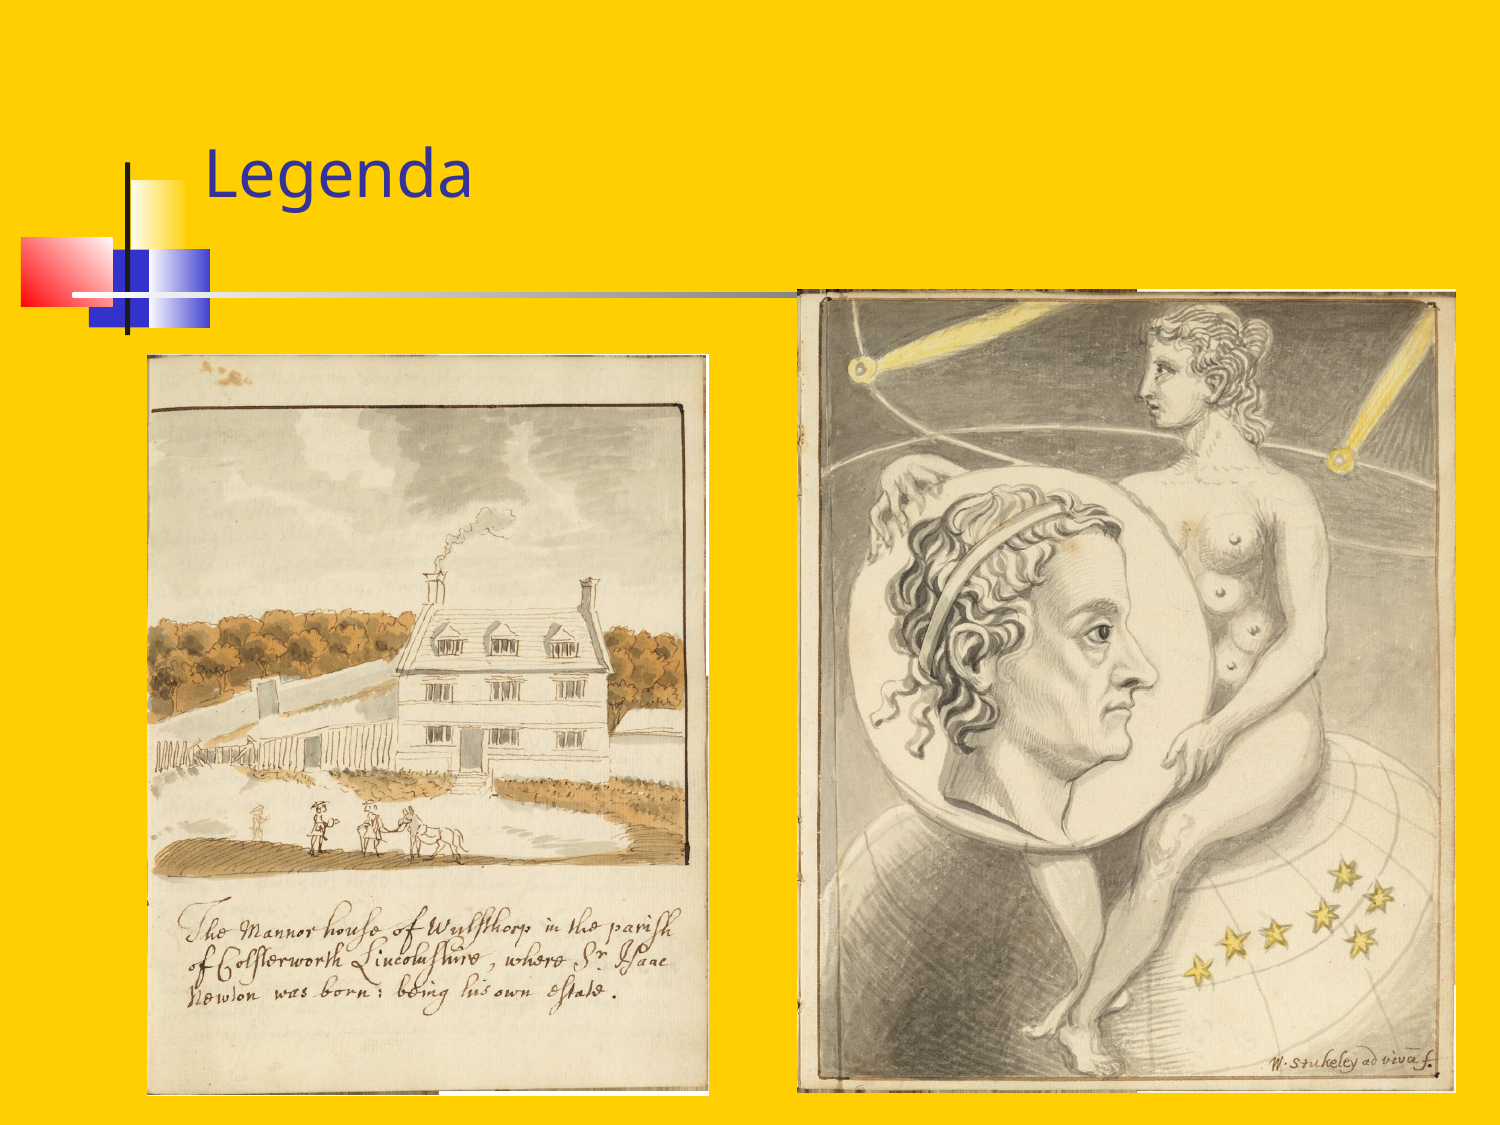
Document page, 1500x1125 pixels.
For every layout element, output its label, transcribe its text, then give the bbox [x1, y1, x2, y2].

picture [797, 289, 1456, 1093]
picture [147, 354, 709, 1096]
title Legenda [188, 53, 1468, 290]
